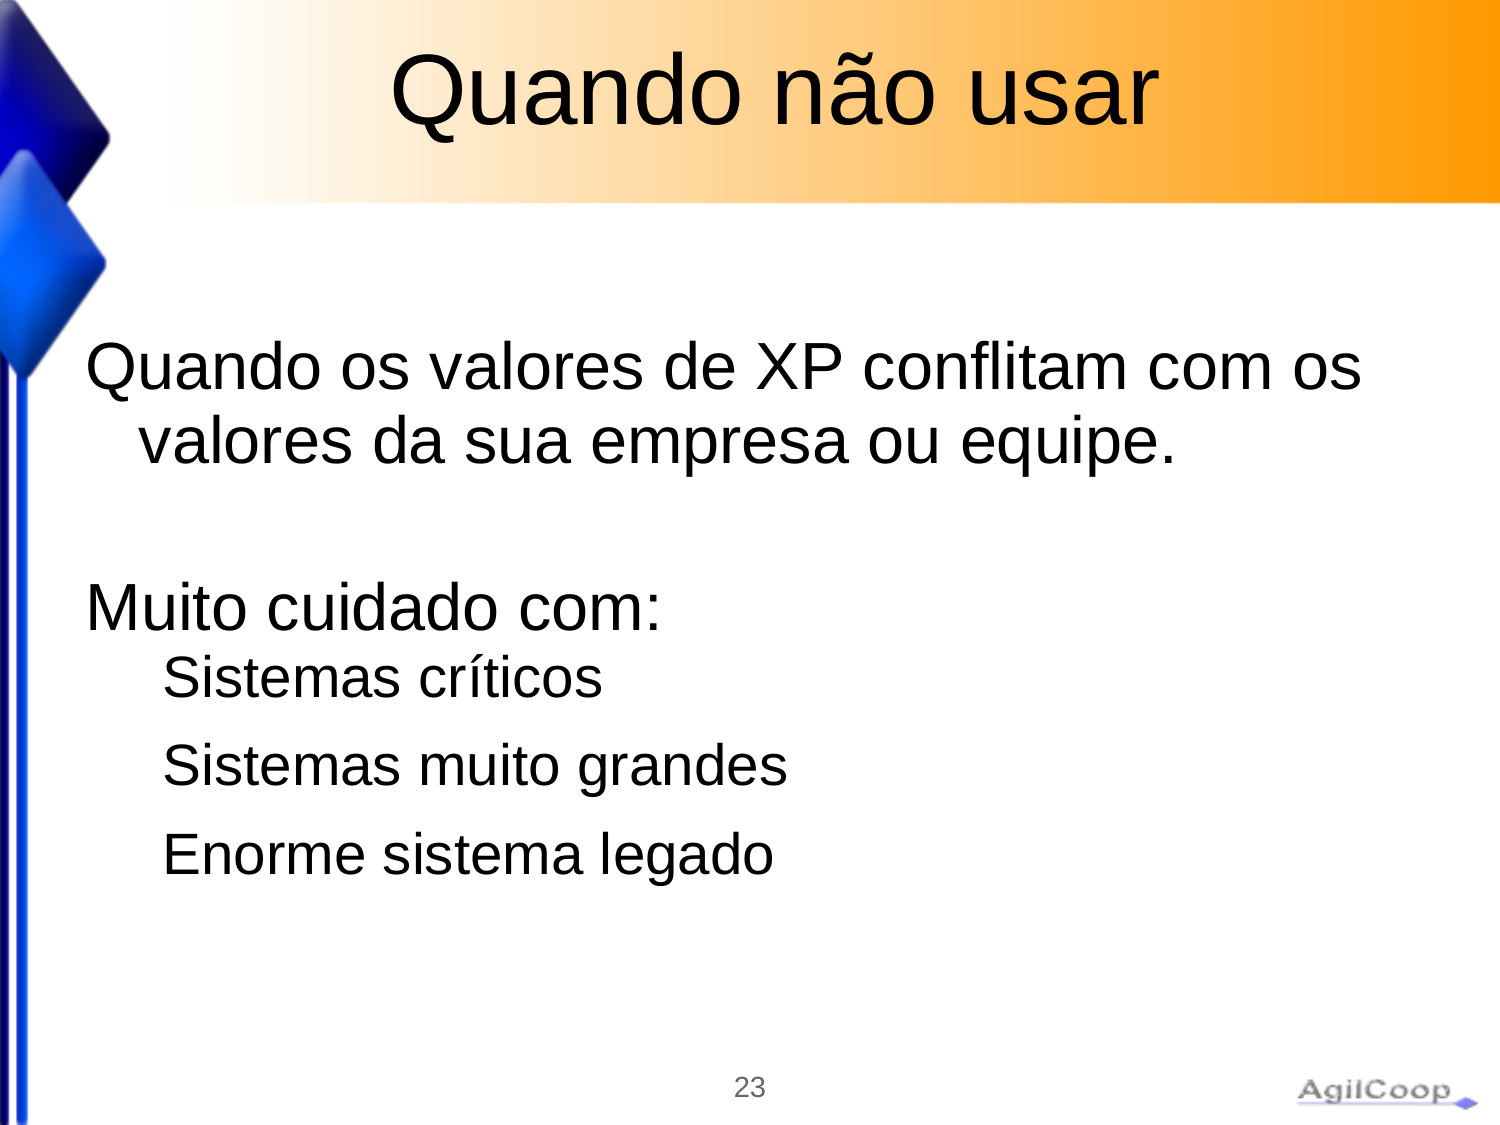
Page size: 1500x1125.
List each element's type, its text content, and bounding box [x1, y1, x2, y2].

list Quando os valores de XP conflitam com os valores da sua empresa ou equipe. Muito cuidado com: Sistemas críticos Sistemas muito grandes Enorme sistema legado [53, 321, 1412, 1028]
picture [0, 0, 1500, 1125]
title Quando não usar [124, 8, 1426, 172]
